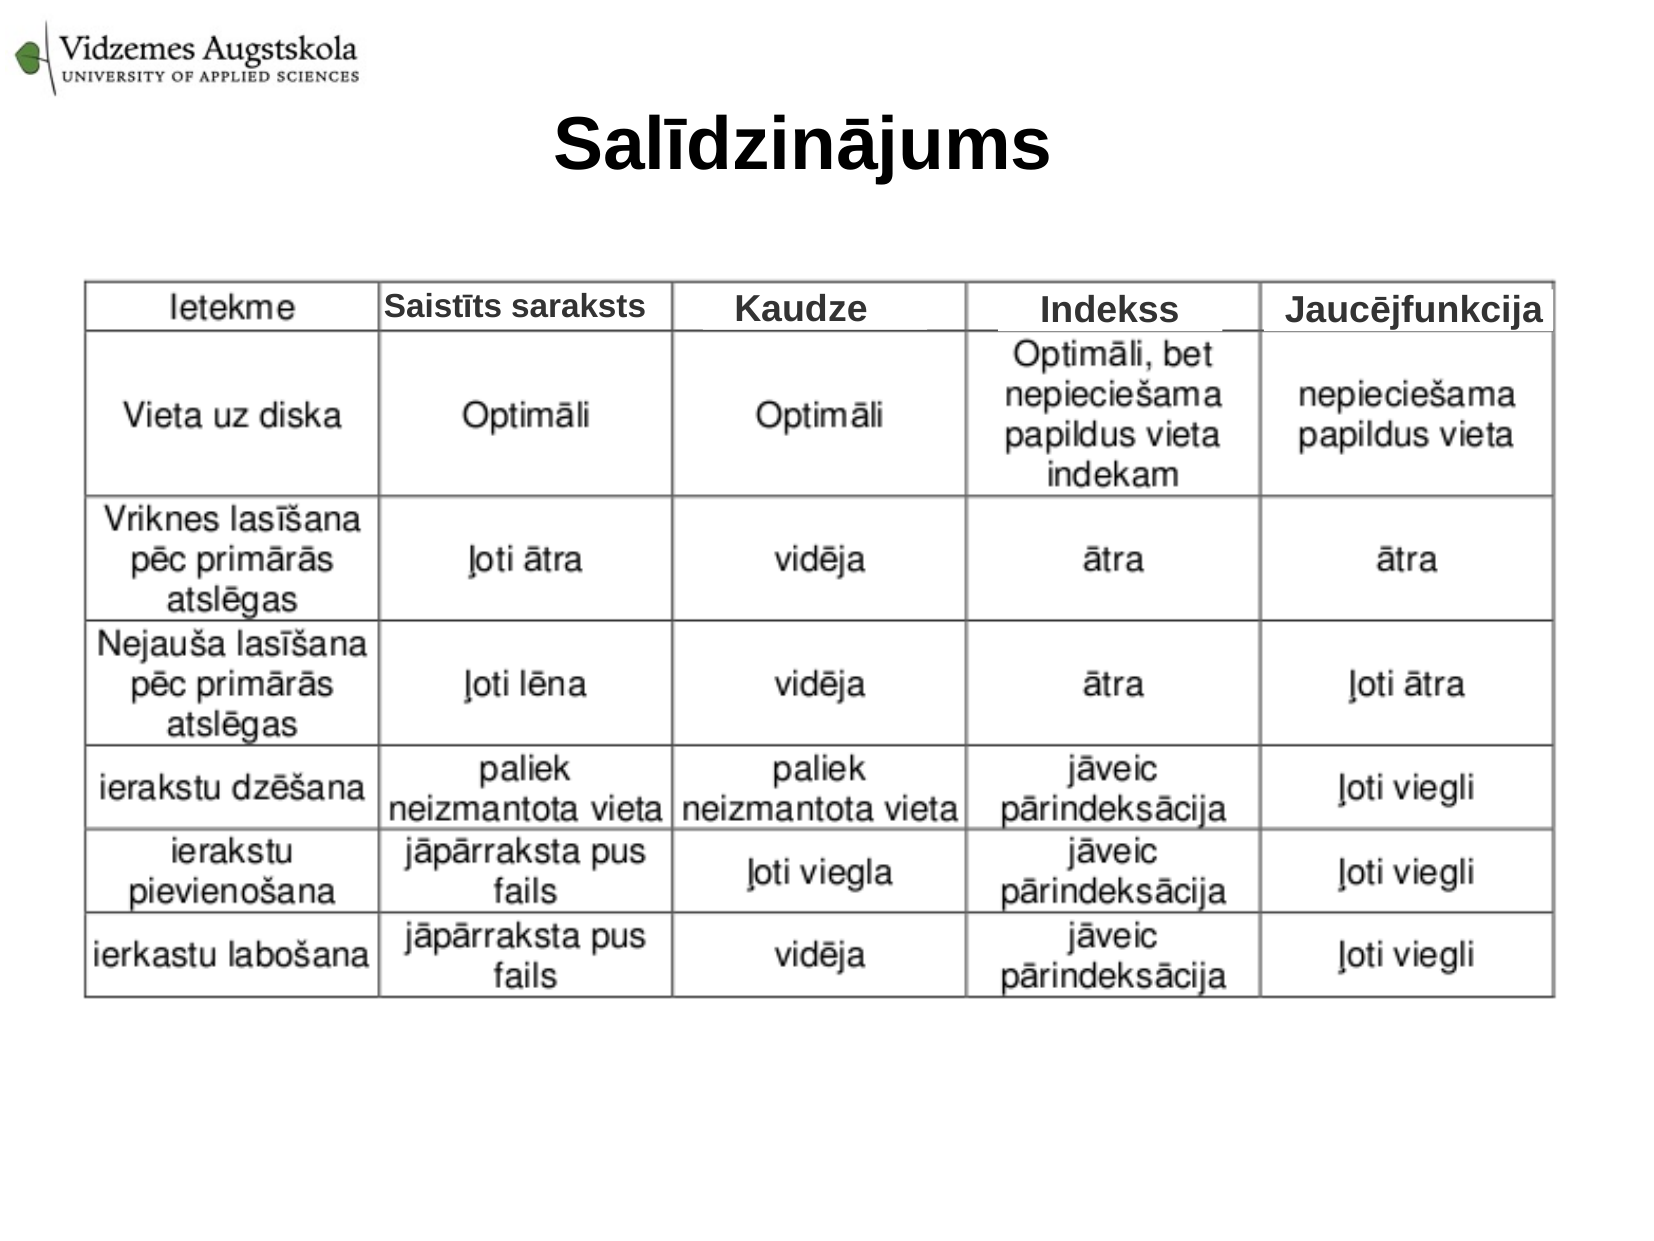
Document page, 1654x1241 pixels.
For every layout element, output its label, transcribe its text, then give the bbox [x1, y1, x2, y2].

text_box Saistīts saraksts [383, 287, 647, 325]
title Salīdzinājums [94, 103, 1512, 188]
text_box Jaucējfunkcija [1263, 289, 1554, 332]
text_box Indekss [998, 289, 1223, 332]
picture [72, 271, 1571, 1007]
picture [5, 2, 368, 113]
text_box Kaudze [702, 287, 928, 330]
